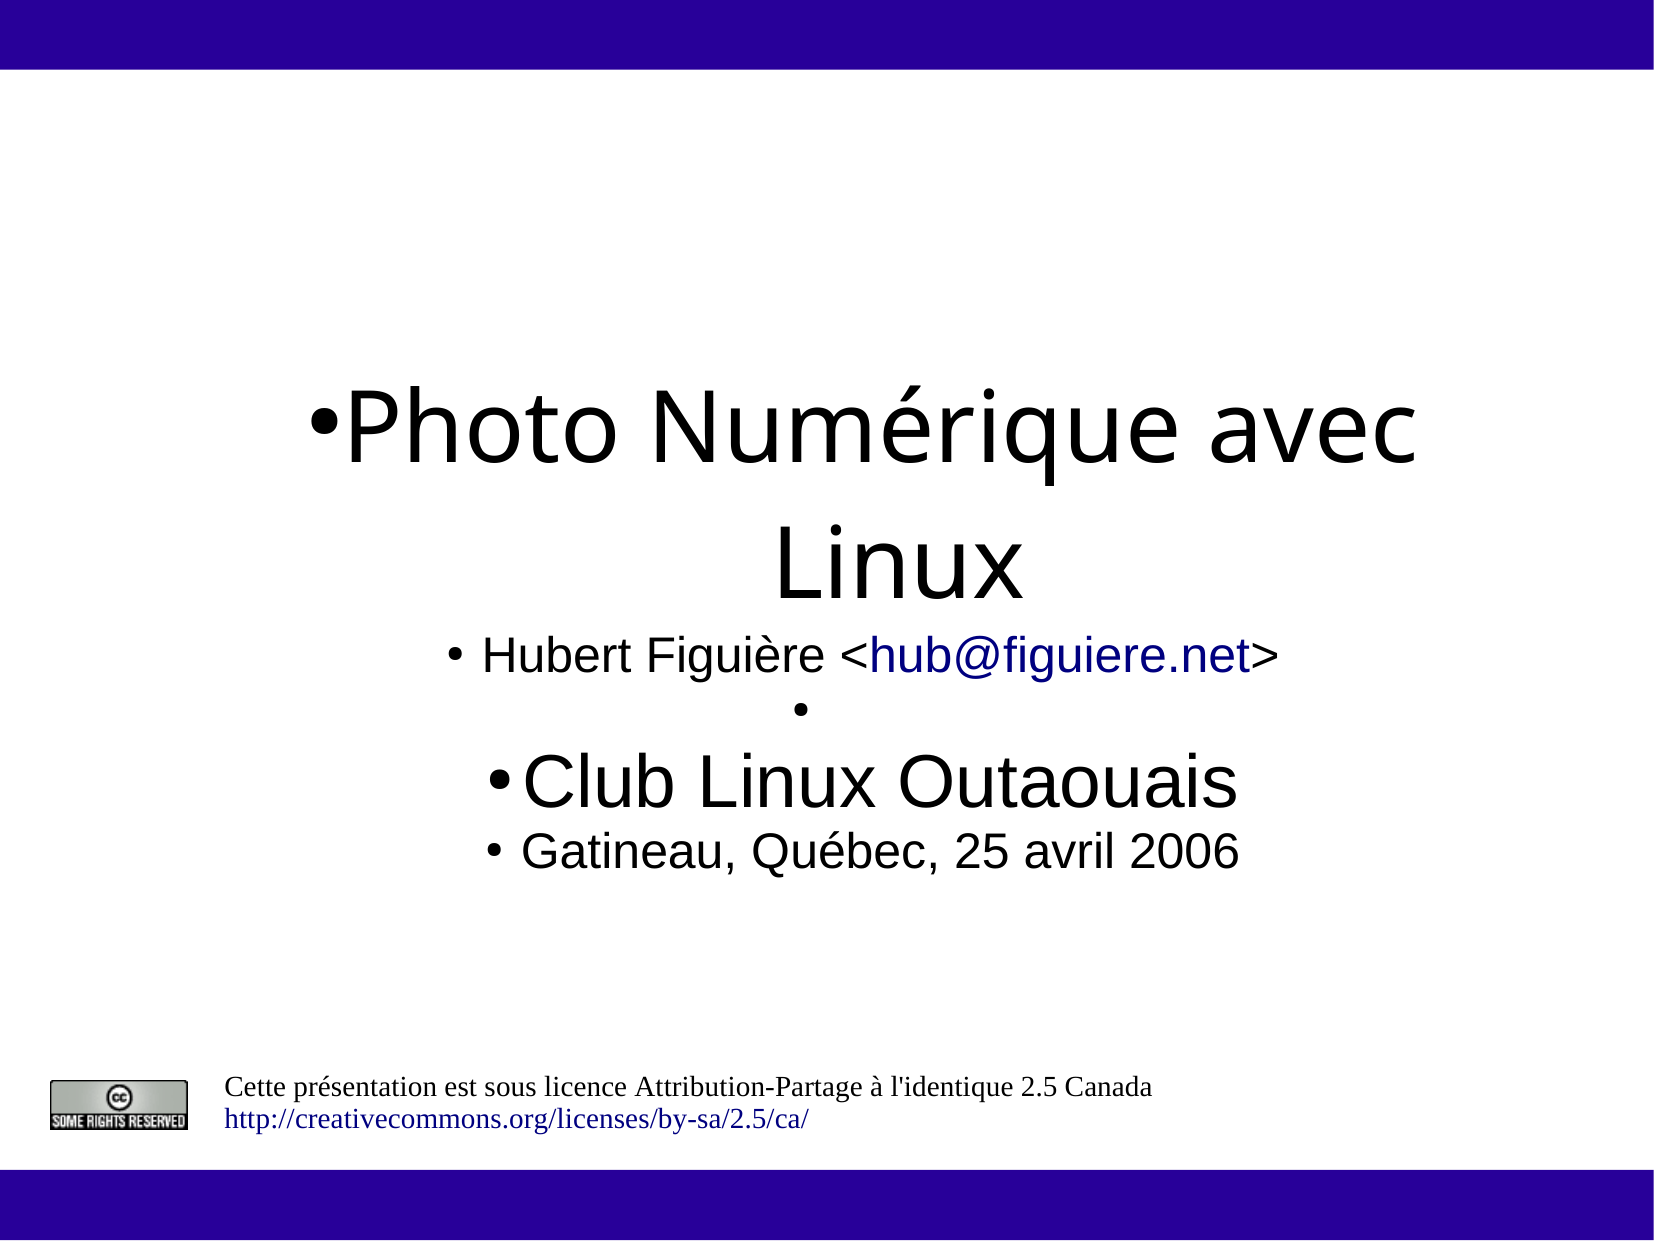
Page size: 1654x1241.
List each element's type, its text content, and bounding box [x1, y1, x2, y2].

text_box Cette présentation est sous licence Attribution-Partage à l'identique 2.5 Canada http://creativecommons.org/licenses/by-sa/2.5/ca/ [224, 1070, 1600, 1139]
subtitle Photo Numérique avec Linux Hubert Figuière <hub@figuiere.net> Club Linux Outaouais Gatineau, Québec, 25 avril 2006 [121, 108, 1534, 1127]
picture [50, 1080, 188, 1130]
